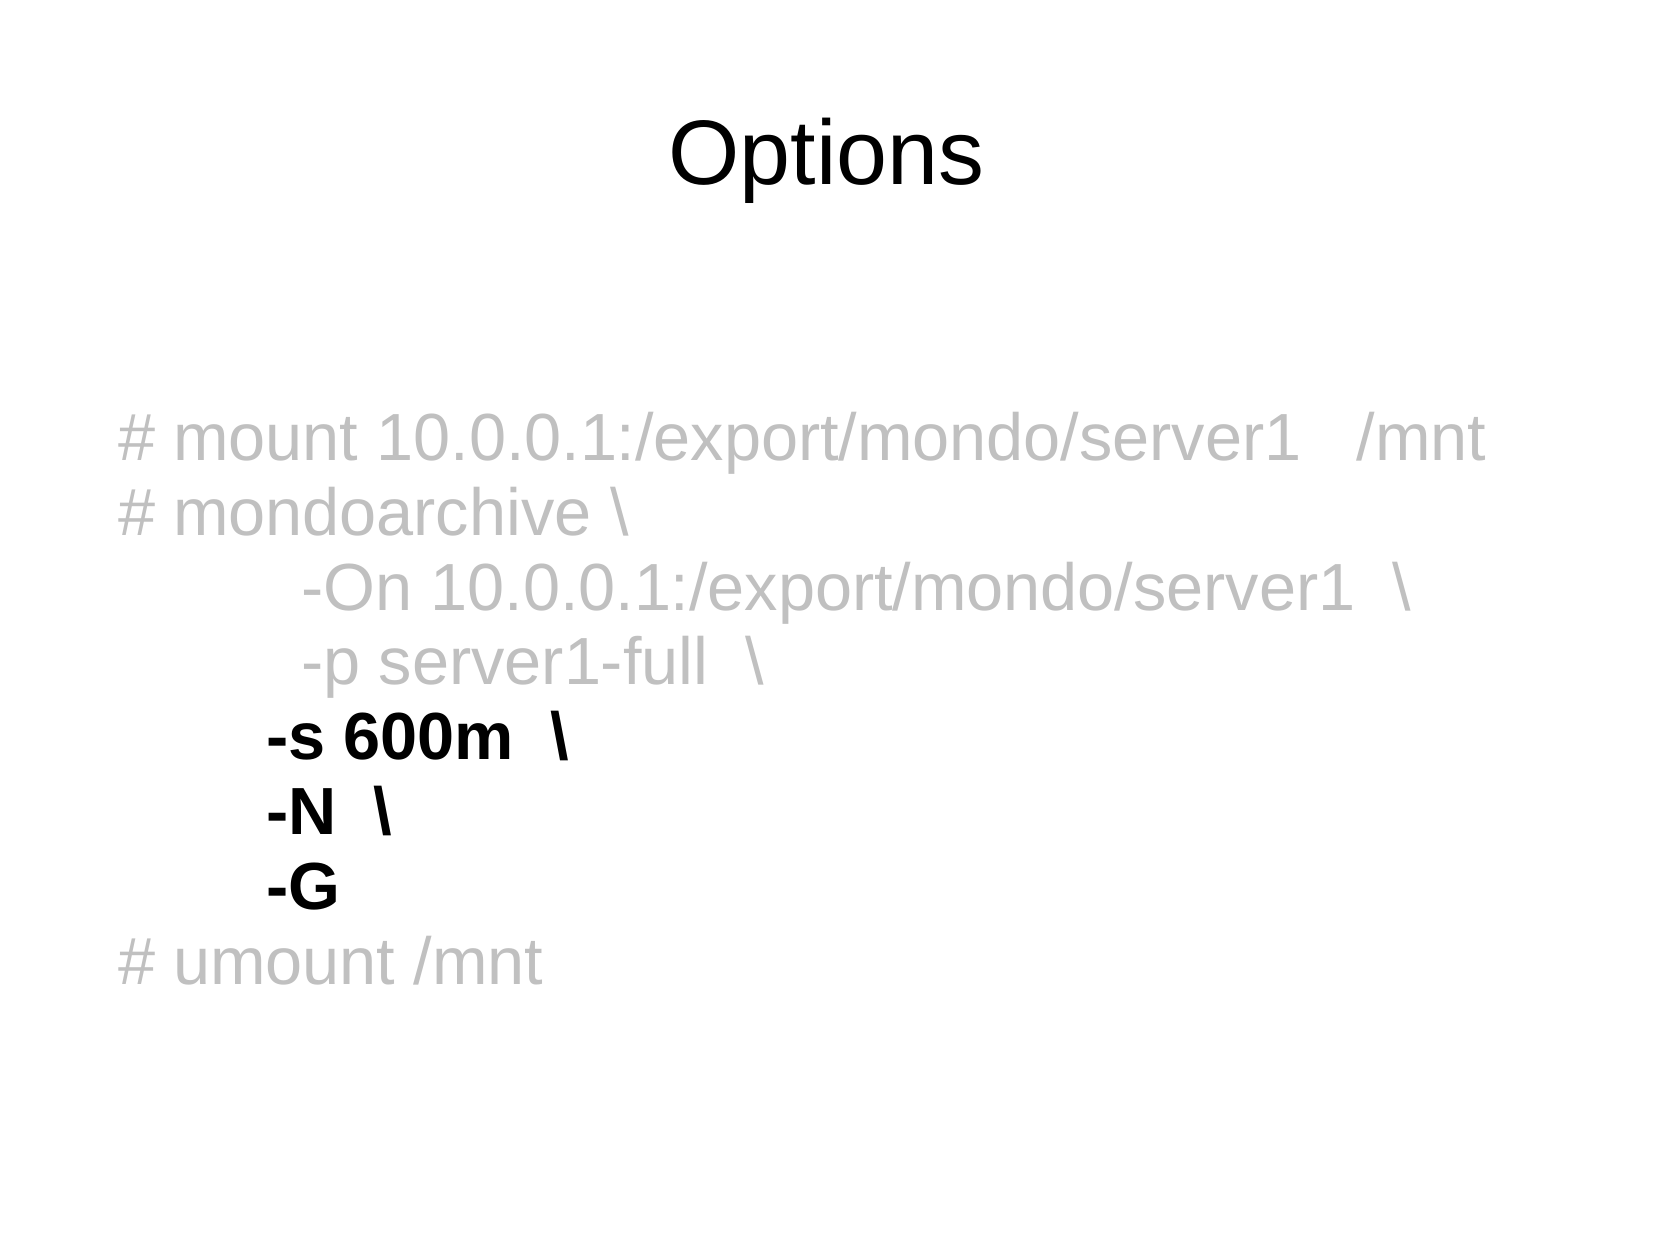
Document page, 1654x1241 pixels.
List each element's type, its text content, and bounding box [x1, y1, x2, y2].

title Options [82, 49, 1571, 257]
subtitle # mount 10.0.0.1:/export/mondo/server1 /mnt # mondoarchive \ -On 10.0.0.1:/export/mondo/server1 \ -p server1-full \ -s 600m \ -N \ -G # umount /mnt [82, 297, 1571, 1102]
